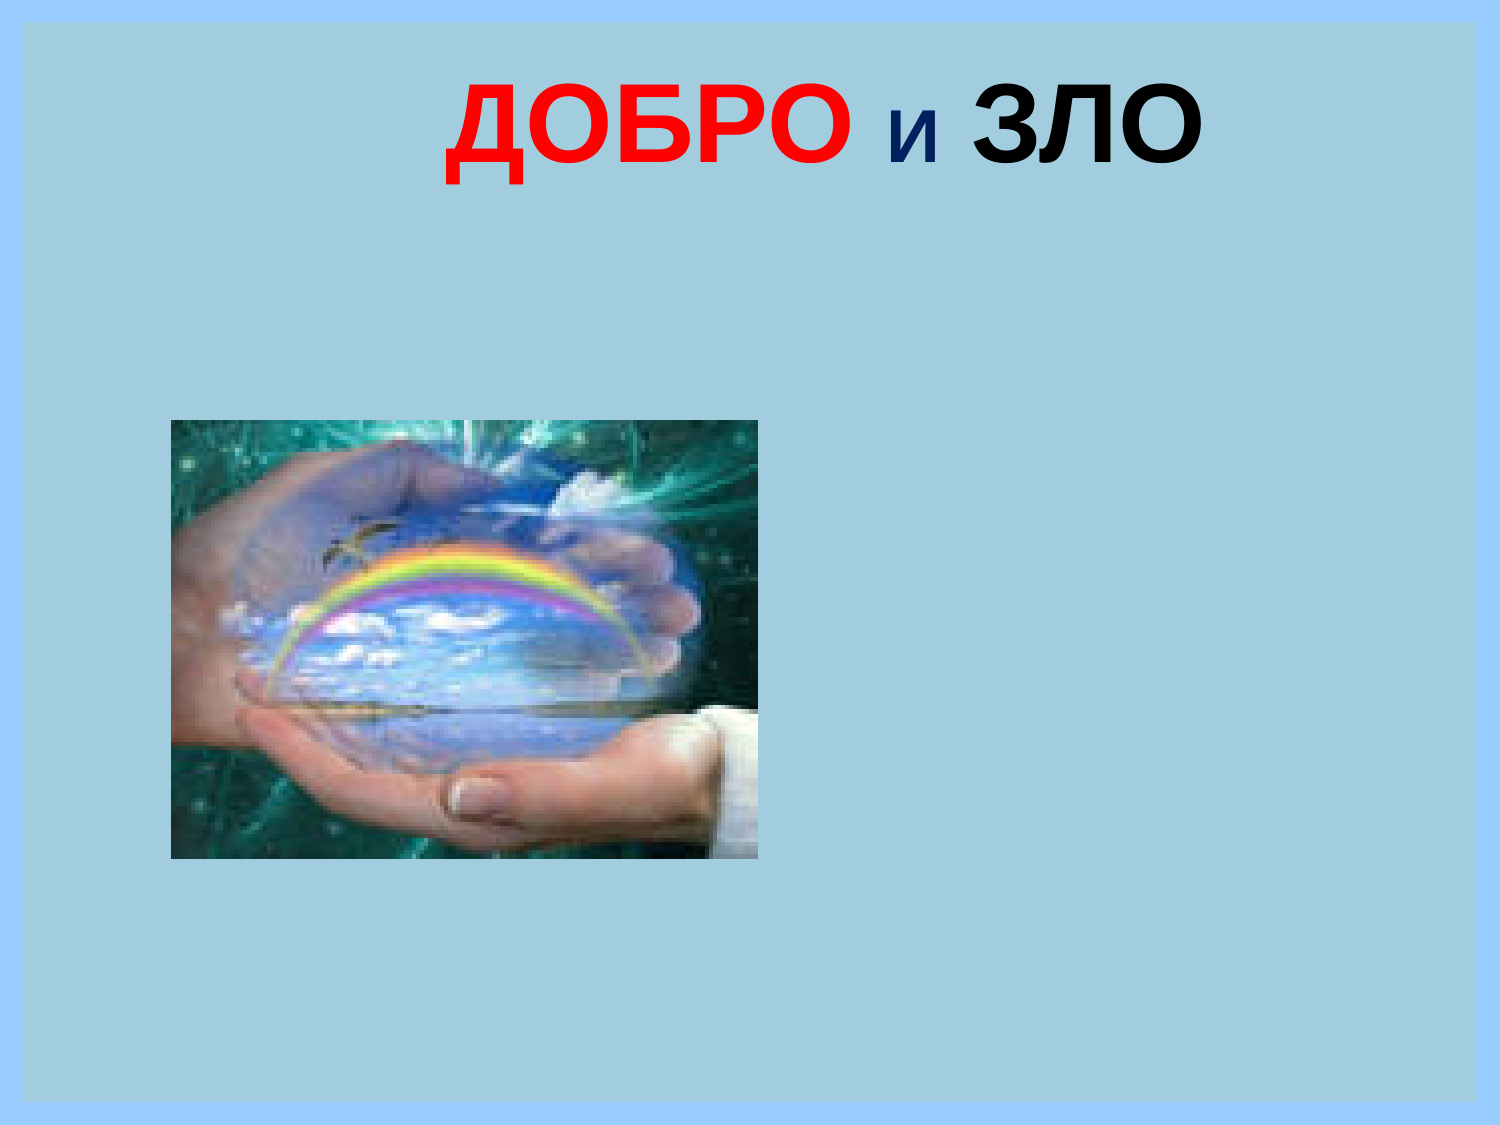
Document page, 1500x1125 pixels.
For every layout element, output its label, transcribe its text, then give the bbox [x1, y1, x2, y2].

picture [171, 420, 758, 859]
title ДОБРО И ЗЛО [431, 42, 1444, 315]
